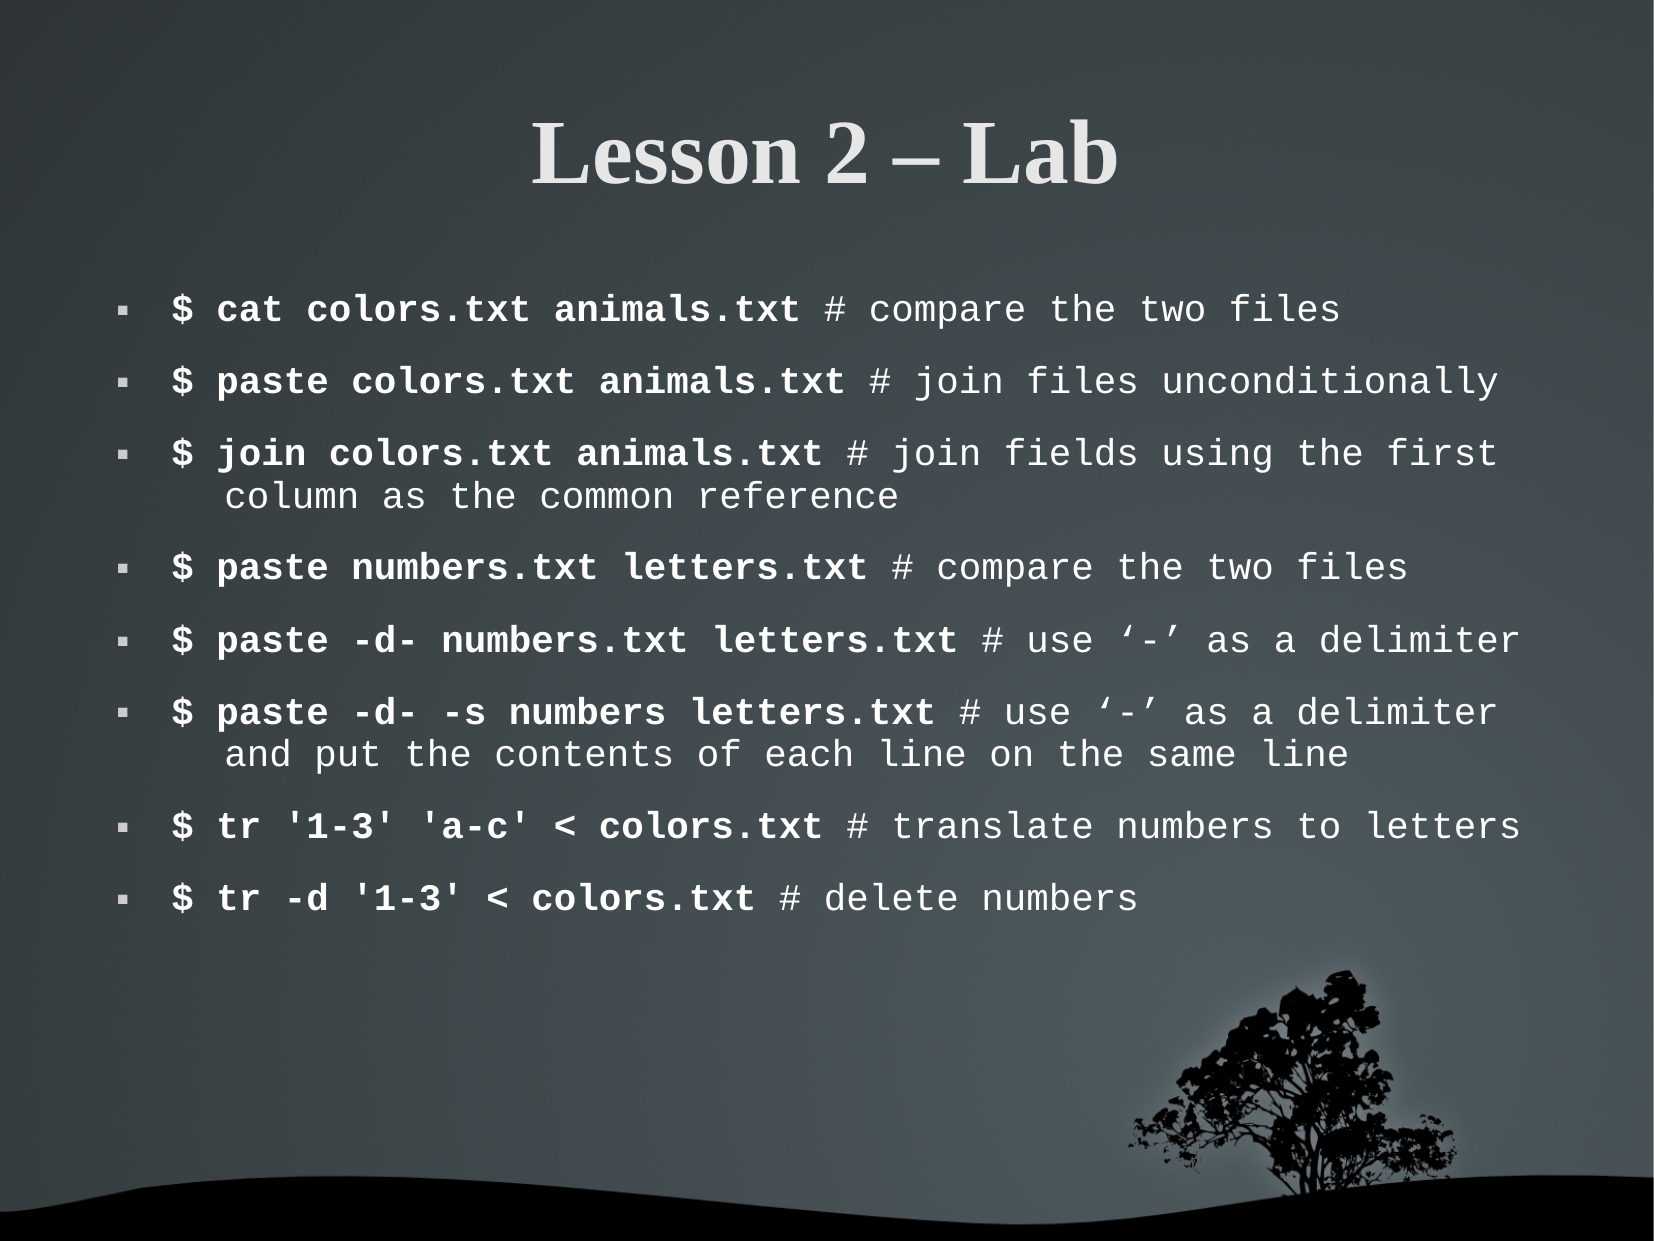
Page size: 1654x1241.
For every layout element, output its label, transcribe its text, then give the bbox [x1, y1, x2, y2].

list $ cat colors.txt animals.txt # compare the two files $ paste colors.txt animals.txt # join files unconditionally $ join colors.txt animals.txt # join fields using the first column as the common reference $ paste numbers.txt letters.txt # compare the two files $ paste -d- numbers.txt letters.txt # use ‘-’ as a delimiter $ paste -d- -s numbers letters.txt # use ‘-’ as a delimiter and put the contents of each line on the same line $ tr '1-3' 'a-c' < colors.txt # translate numbers to letters $ tr -d '1-3' < colors.txt # delete numbers [82, 290, 1571, 1109]
picture [0, 0, 1654, 1241]
title Lesson 2 – Lab [82, 49, 1571, 257]
